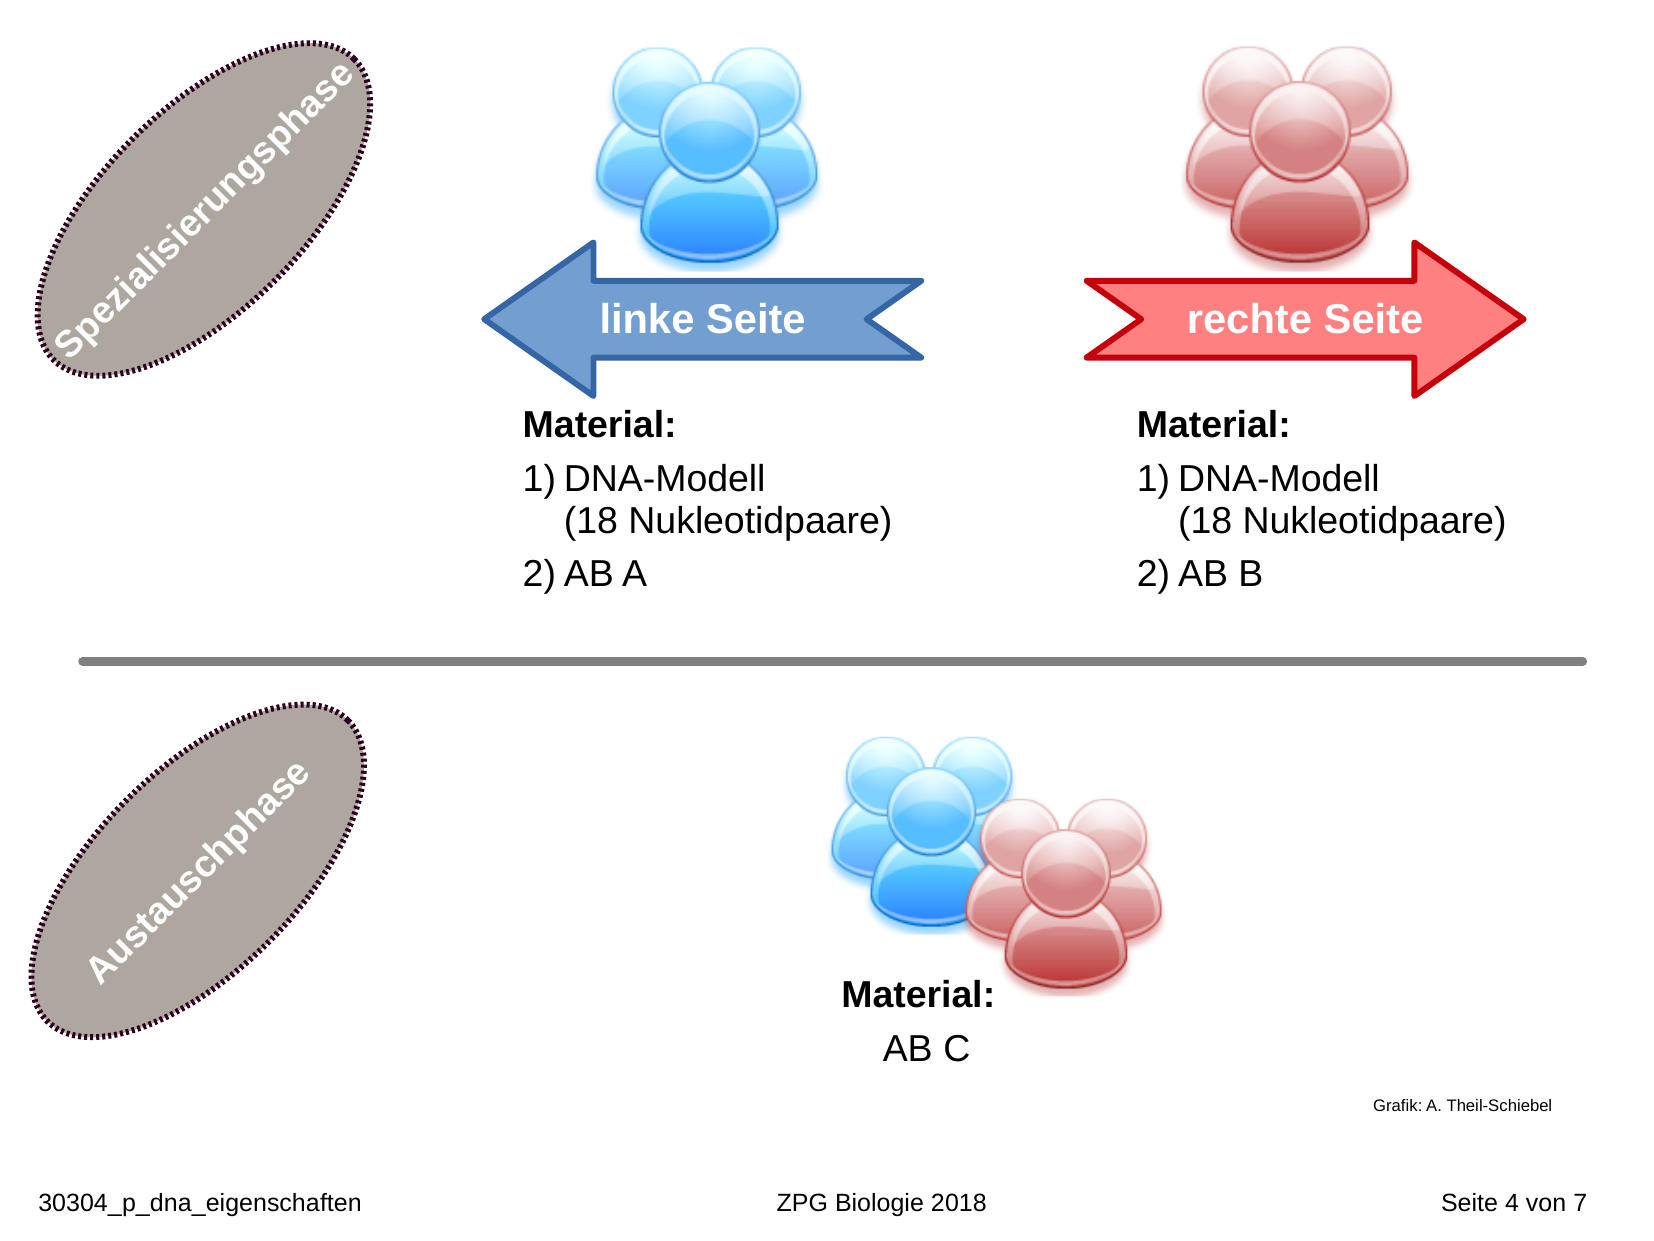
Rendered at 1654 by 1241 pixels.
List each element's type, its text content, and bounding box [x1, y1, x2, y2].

picture [1181, 41, 1418, 278]
text_box Material: DNA-Modell (18 Nukleotidpaare) AB A [507, 395, 910, 603]
picture [827, 732, 1170, 966]
text_box Grafik: A. Theil-Schiebel [1358, 1088, 1642, 1123]
text_box Material: AB C [826, 966, 1252, 1174]
text_box Spezialisierungsphase [37, 43, 371, 376]
text_box Material: DNA-Modell (18 Nukleotidpaare) AB B [1122, 395, 1548, 603]
text_box rechte Seite [1086, 244, 1524, 395]
picture [591, 42, 827, 278]
text_box 30304_p_dna_eigenschaften ZPG Biologie 2018 Seite 4 von 7 [23, 1181, 1619, 1224]
text_box linke Seite [484, 242, 922, 395]
text_box Austauschphase [31, 704, 364, 1038]
